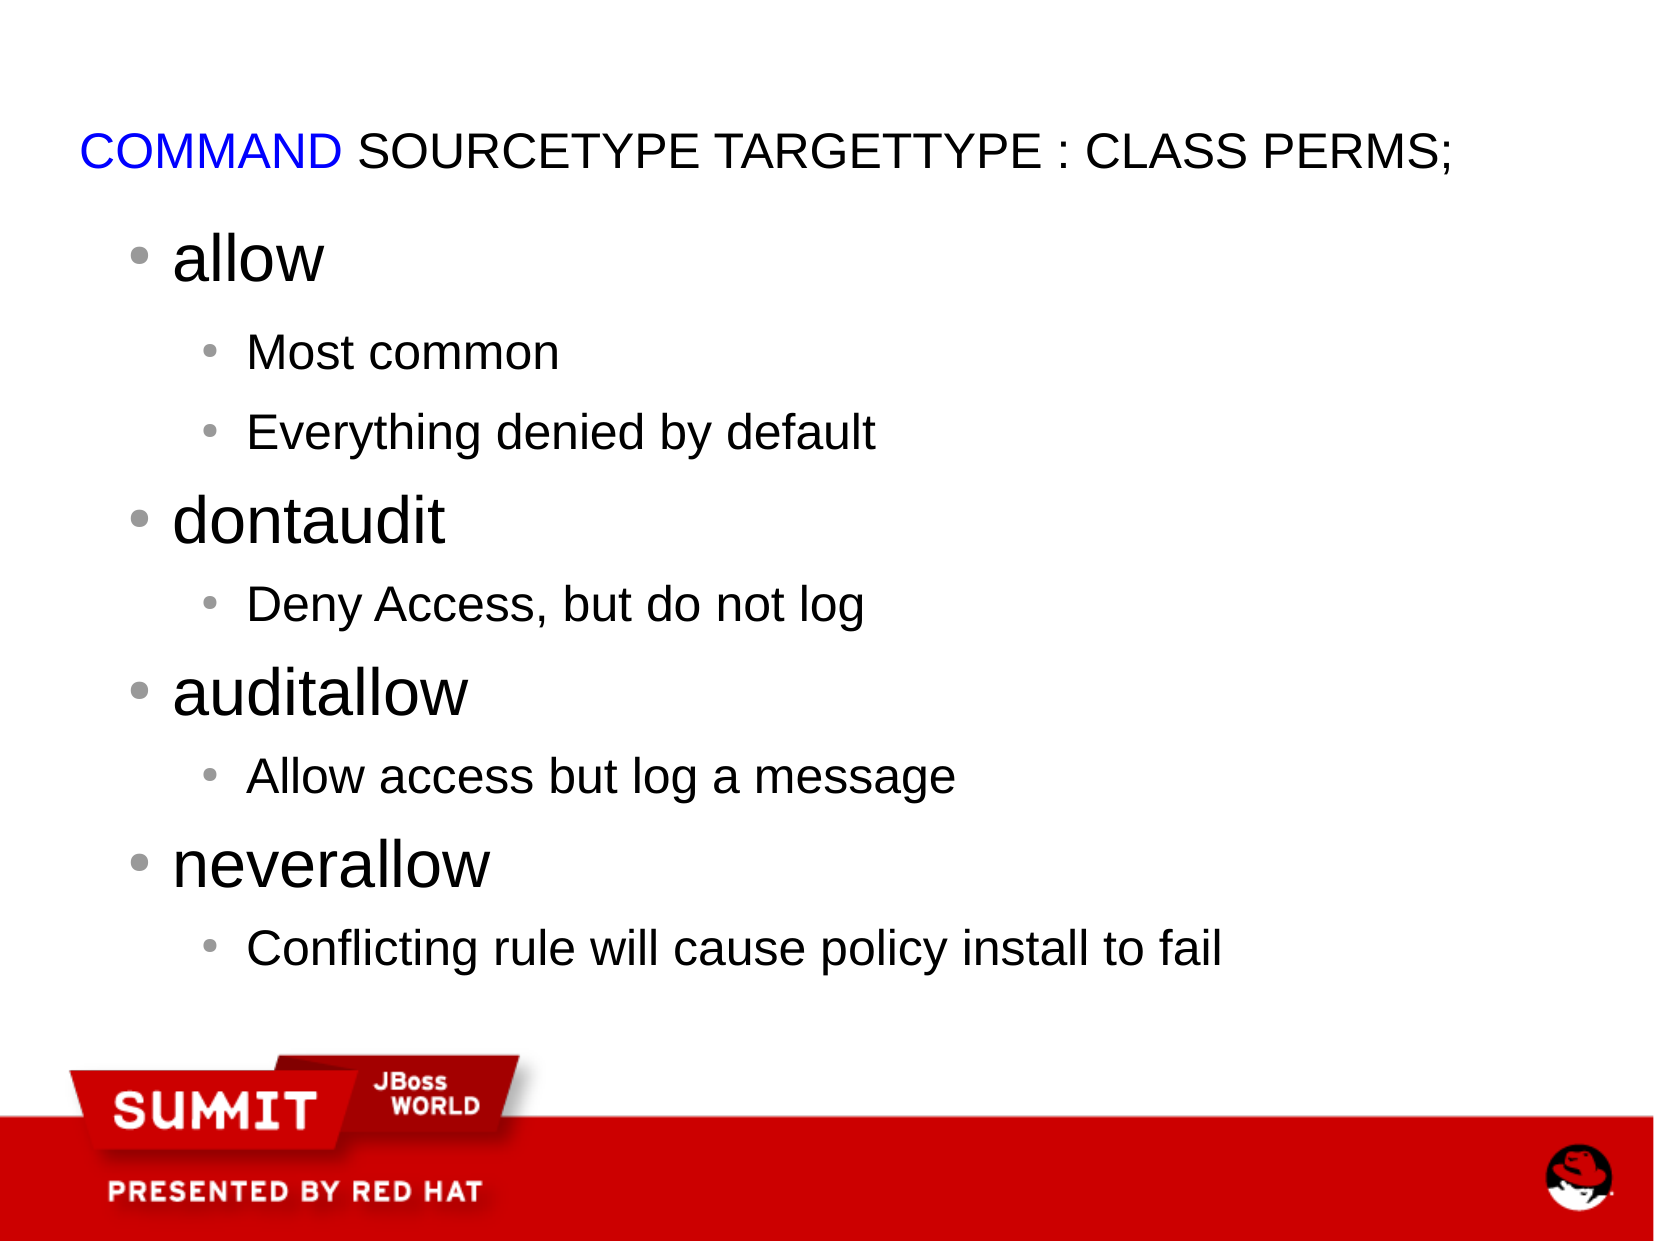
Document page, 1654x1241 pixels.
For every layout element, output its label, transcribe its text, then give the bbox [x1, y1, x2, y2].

list allow Most common Everything denied by default dontaudit Deny Access, but do not log auditallow Allow access but log a message neverallow Conflicting rule will cause policy install to fail [112, 220, 1621, 1046]
picture [0, 1043, 1654, 1241]
title COMMAND SOURCETYPE TARGETTYPE : CLASS PERMS; [79, 76, 1485, 225]
